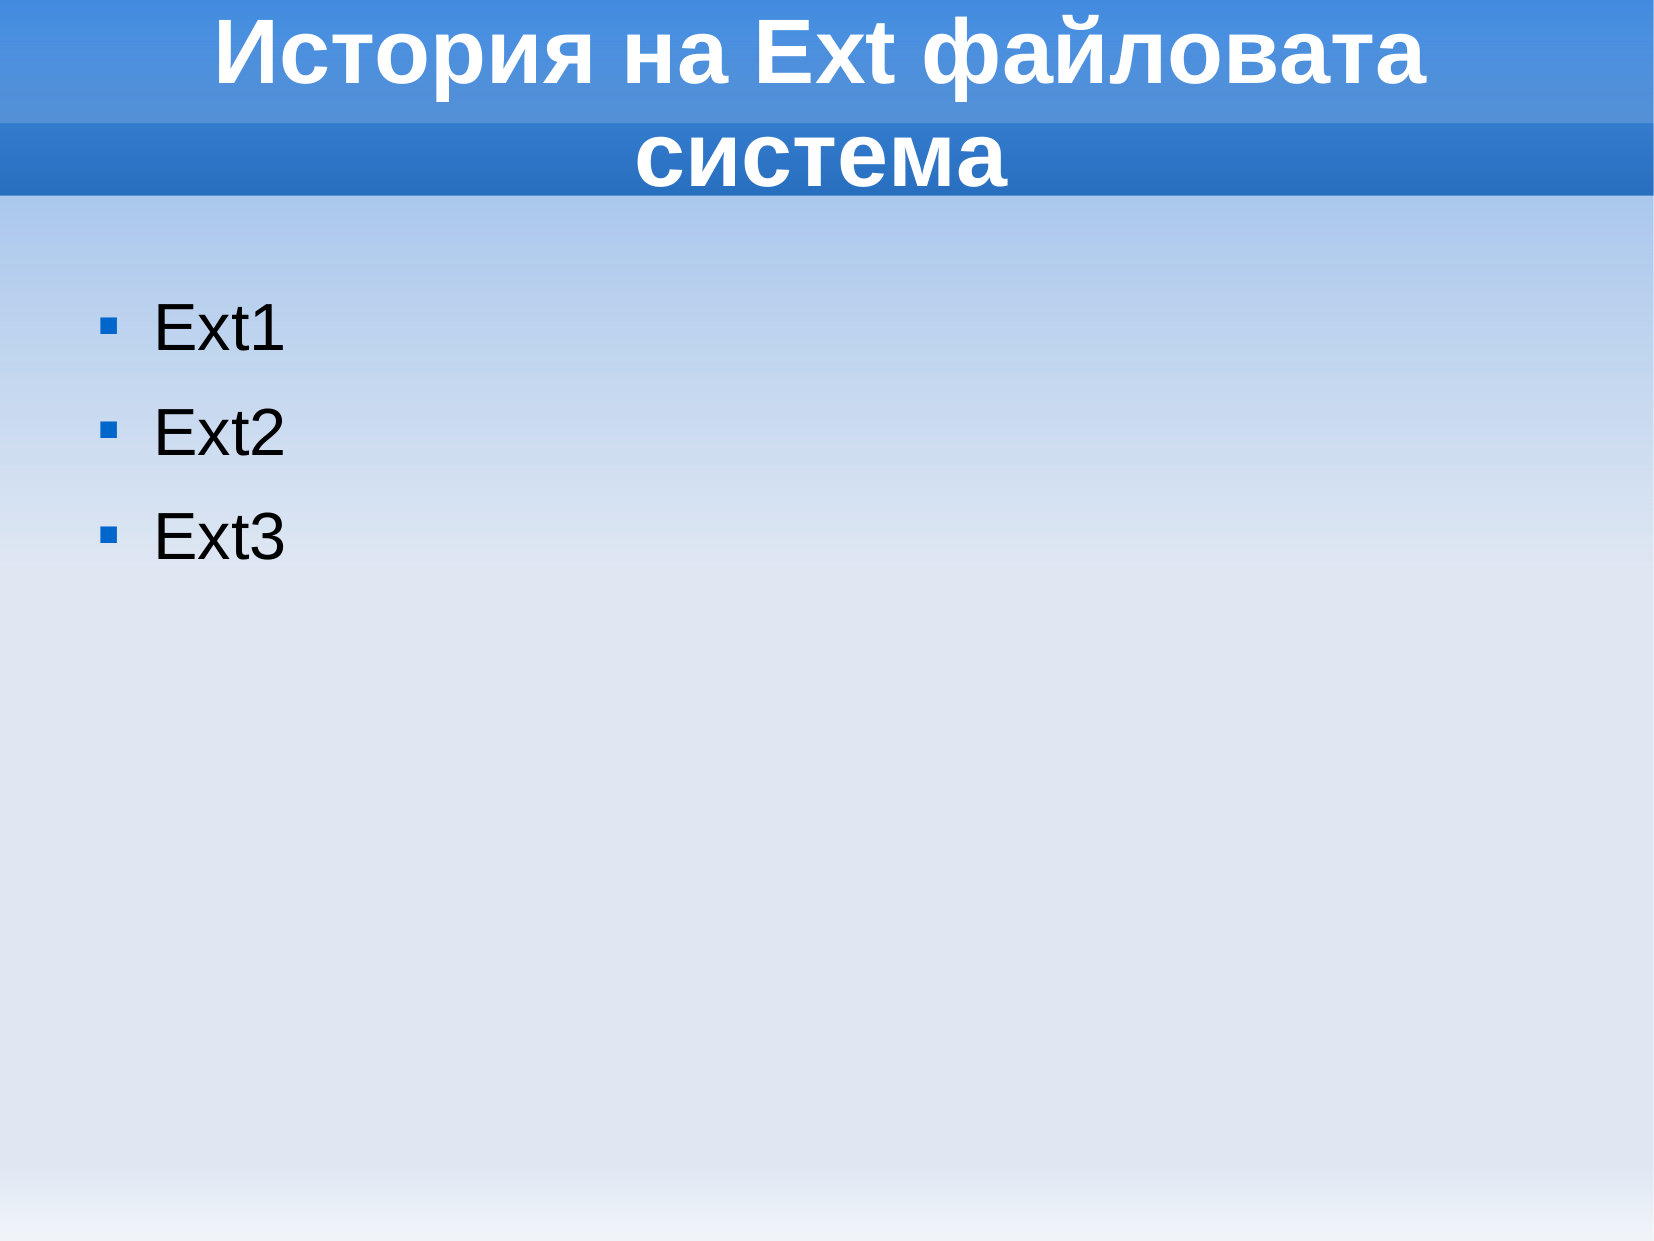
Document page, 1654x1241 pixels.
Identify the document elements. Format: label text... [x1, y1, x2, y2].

title История на Ext файловата система [76, 0, 1565, 208]
list Ext1 Ext2 Ext3 [82, 290, 1571, 1109]
picture [0, 0, 1654, 1241]
